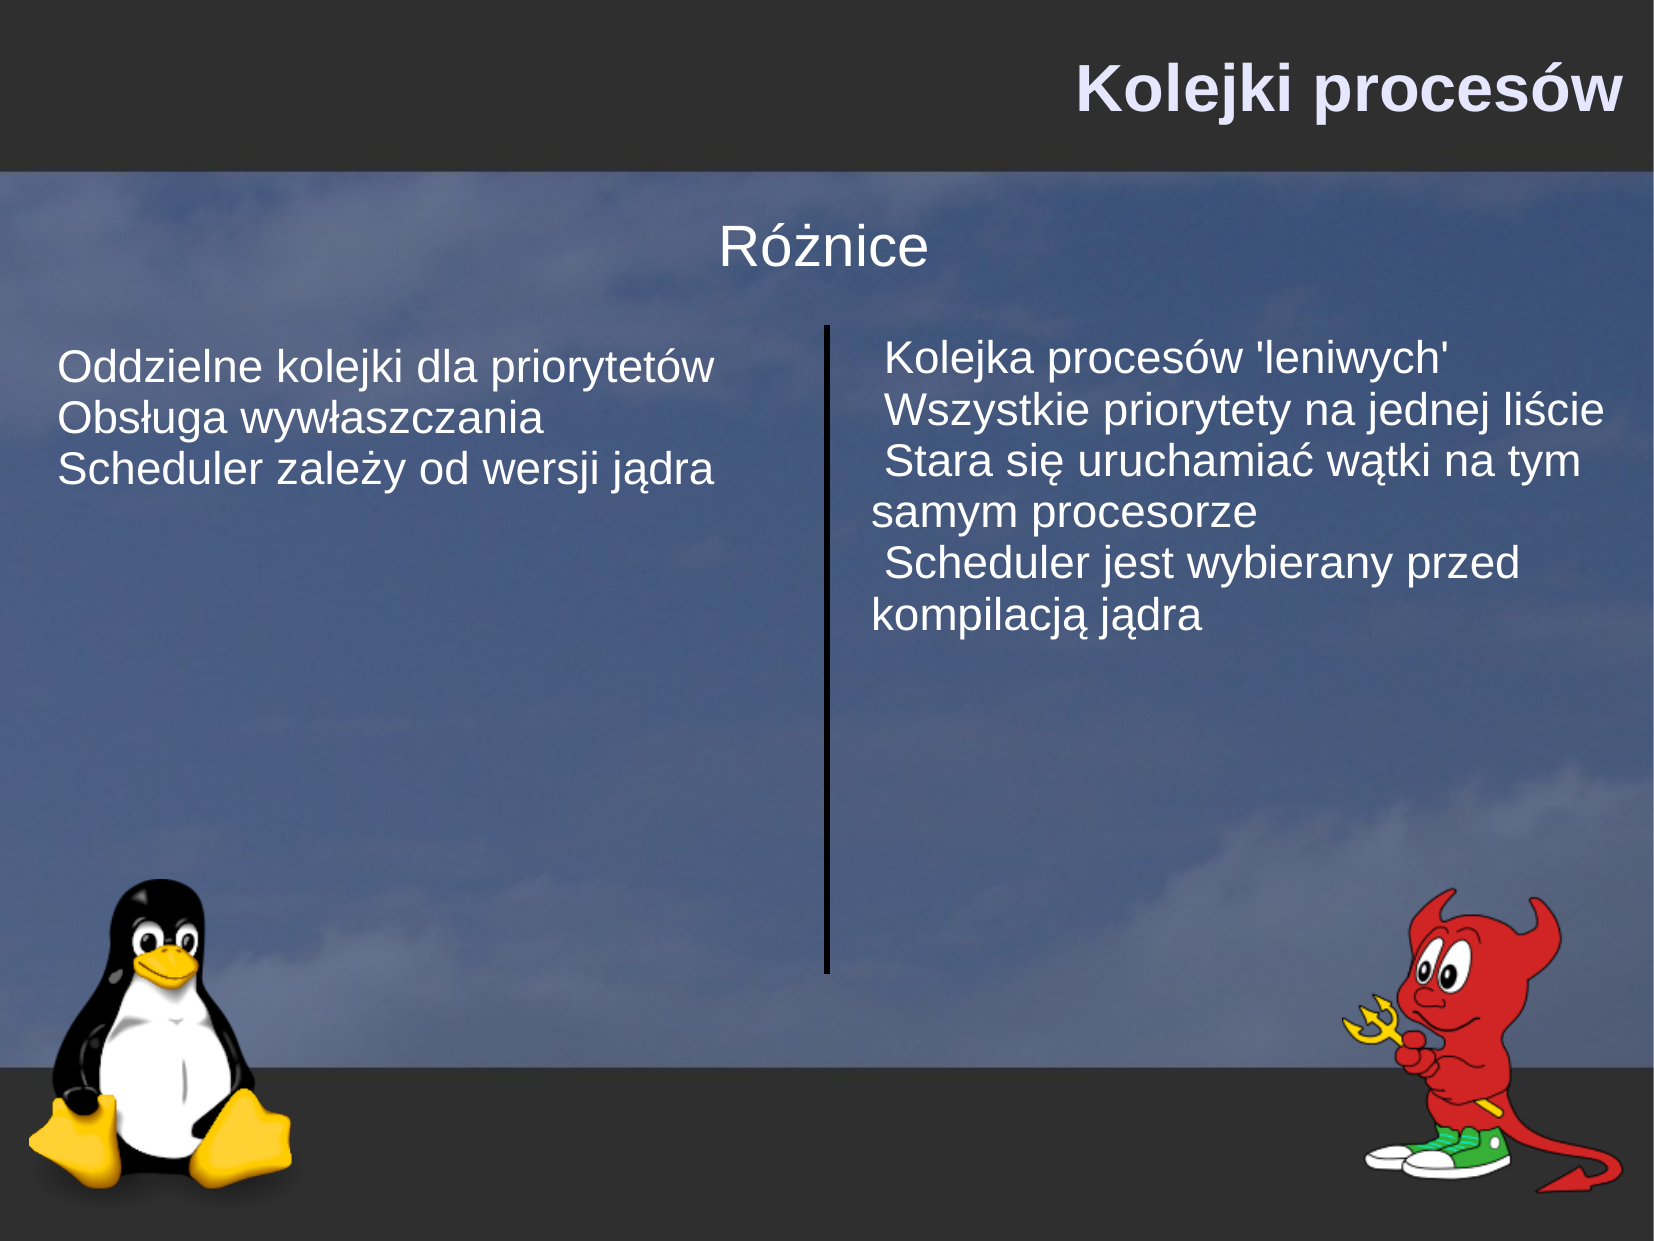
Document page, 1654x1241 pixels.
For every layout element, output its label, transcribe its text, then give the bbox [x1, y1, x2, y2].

text_box Kolejka procesów 'leniwych' Wszystkie priorytety na jednej liście Stara się uruchamiać wątki na tym samym procesorze Scheduler jest wybierany przed kompilacją jądra [856, 324, 1625, 697]
text_box Różnice [704, 206, 945, 287]
text_box Oddzielne kolejki dla priorytetów Obsługa wywłaszczania Scheduler zależy od wersji jądra [29, 333, 798, 532]
picture [0, 0, 1654, 1241]
title Kolejki procesów [29, 36, 1625, 141]
